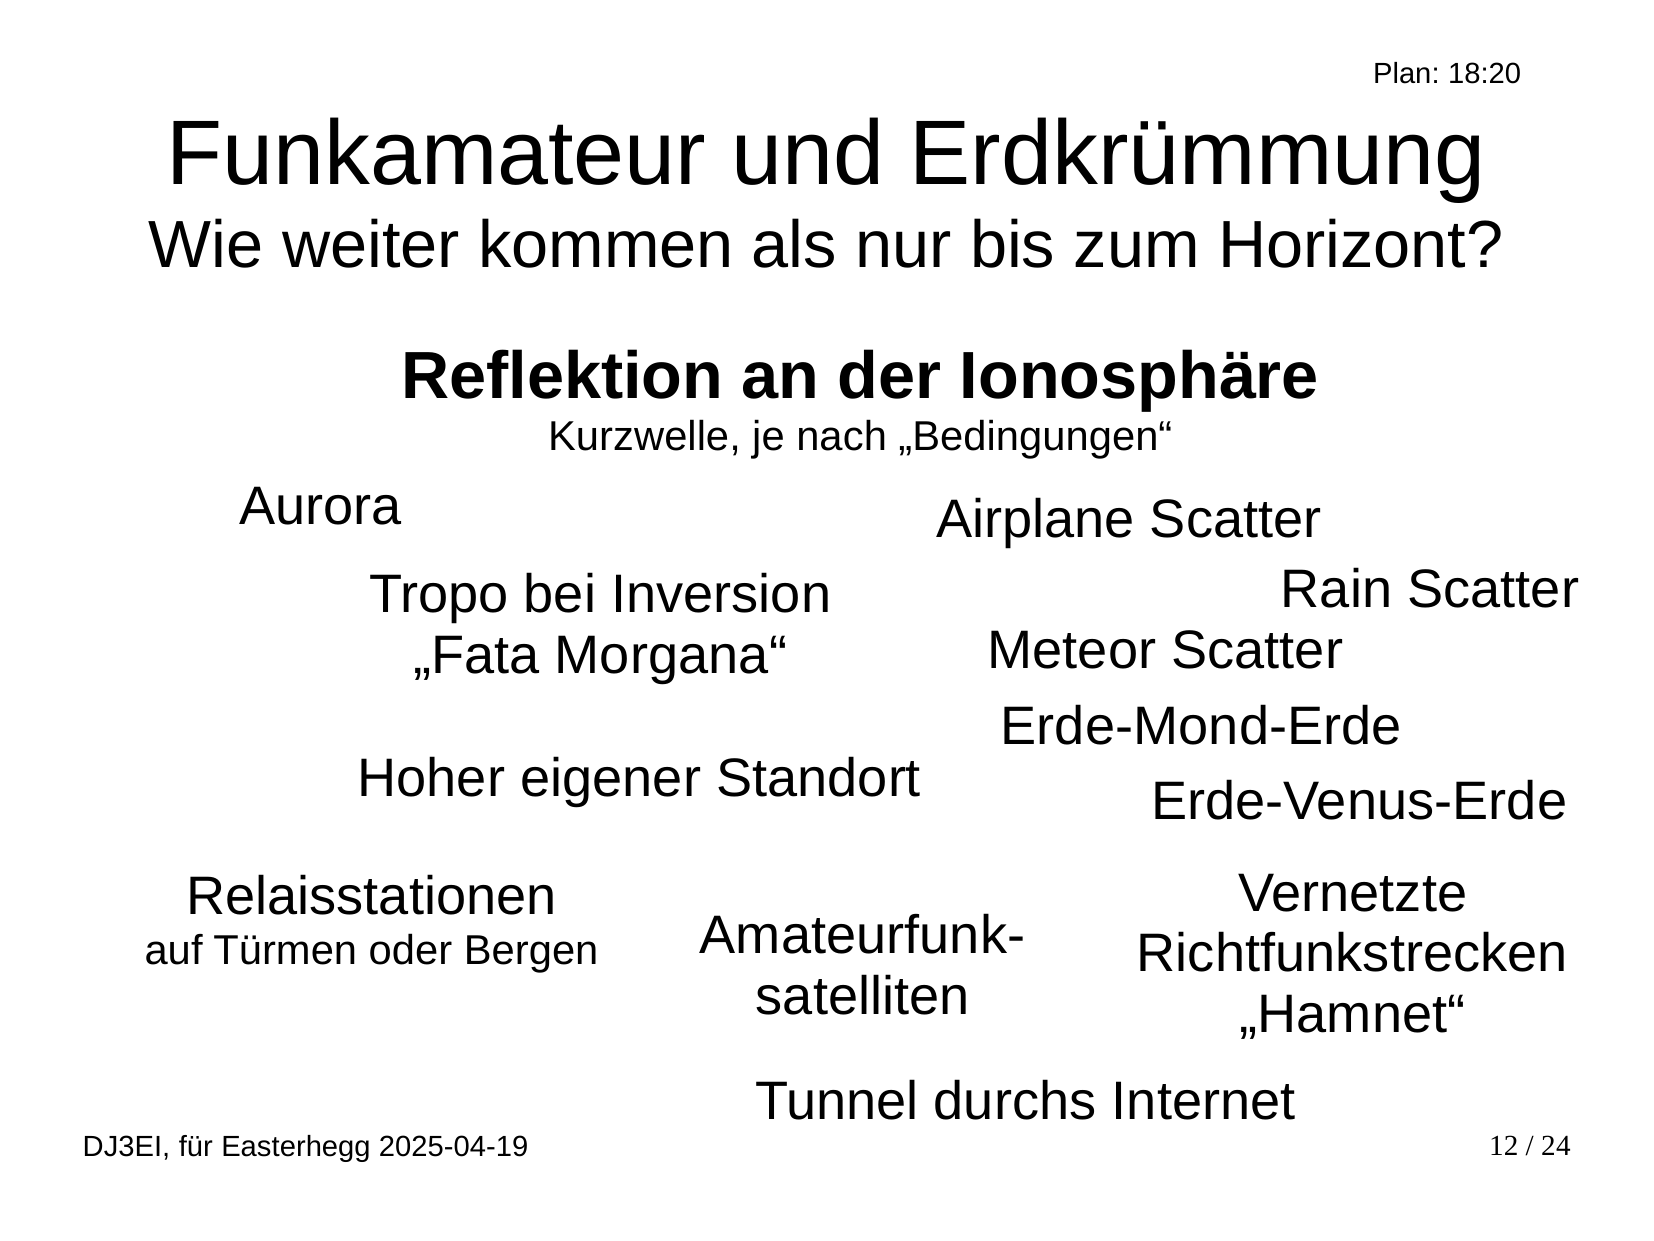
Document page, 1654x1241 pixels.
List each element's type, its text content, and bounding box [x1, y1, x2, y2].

text_box Tunnel durchs Internet [740, 1062, 1312, 1139]
text_box Hoher eigener Standort [342, 739, 937, 815]
text_box Reflektion an der Ionosphäre Kurzwelle, je nach „Bedingungen“ [386, 330, 1335, 467]
text_box Aurora [224, 467, 418, 544]
text_box Tropo bei Inversion „Fata Morgana“ [354, 556, 847, 693]
text_box Erde-Venus-Erde [1136, 763, 1583, 839]
title Funkamateur und Erdkrümmung [82, 49, 1571, 207]
text_box Relaisstationen auf Türmen oder Bergen [129, 858, 614, 981]
text_box Plan: 18:20 [1358, 49, 1537, 98]
text_box Amateurfunk- satelliten [685, 897, 1041, 1034]
text_box Erde-Mond-Erde [986, 687, 1418, 764]
text_box Rain Scatter [1266, 550, 1595, 626]
text_box Vernetzte Richtfunkstrecken „Hamnet“ [1122, 854, 1584, 1052]
list Wie weiter kommen als nur bis zum Horizont? [82, 207, 1571, 308]
text_box Airplane Scatter [921, 481, 1338, 557]
text_box Meteor Scatter [972, 612, 1359, 688]
